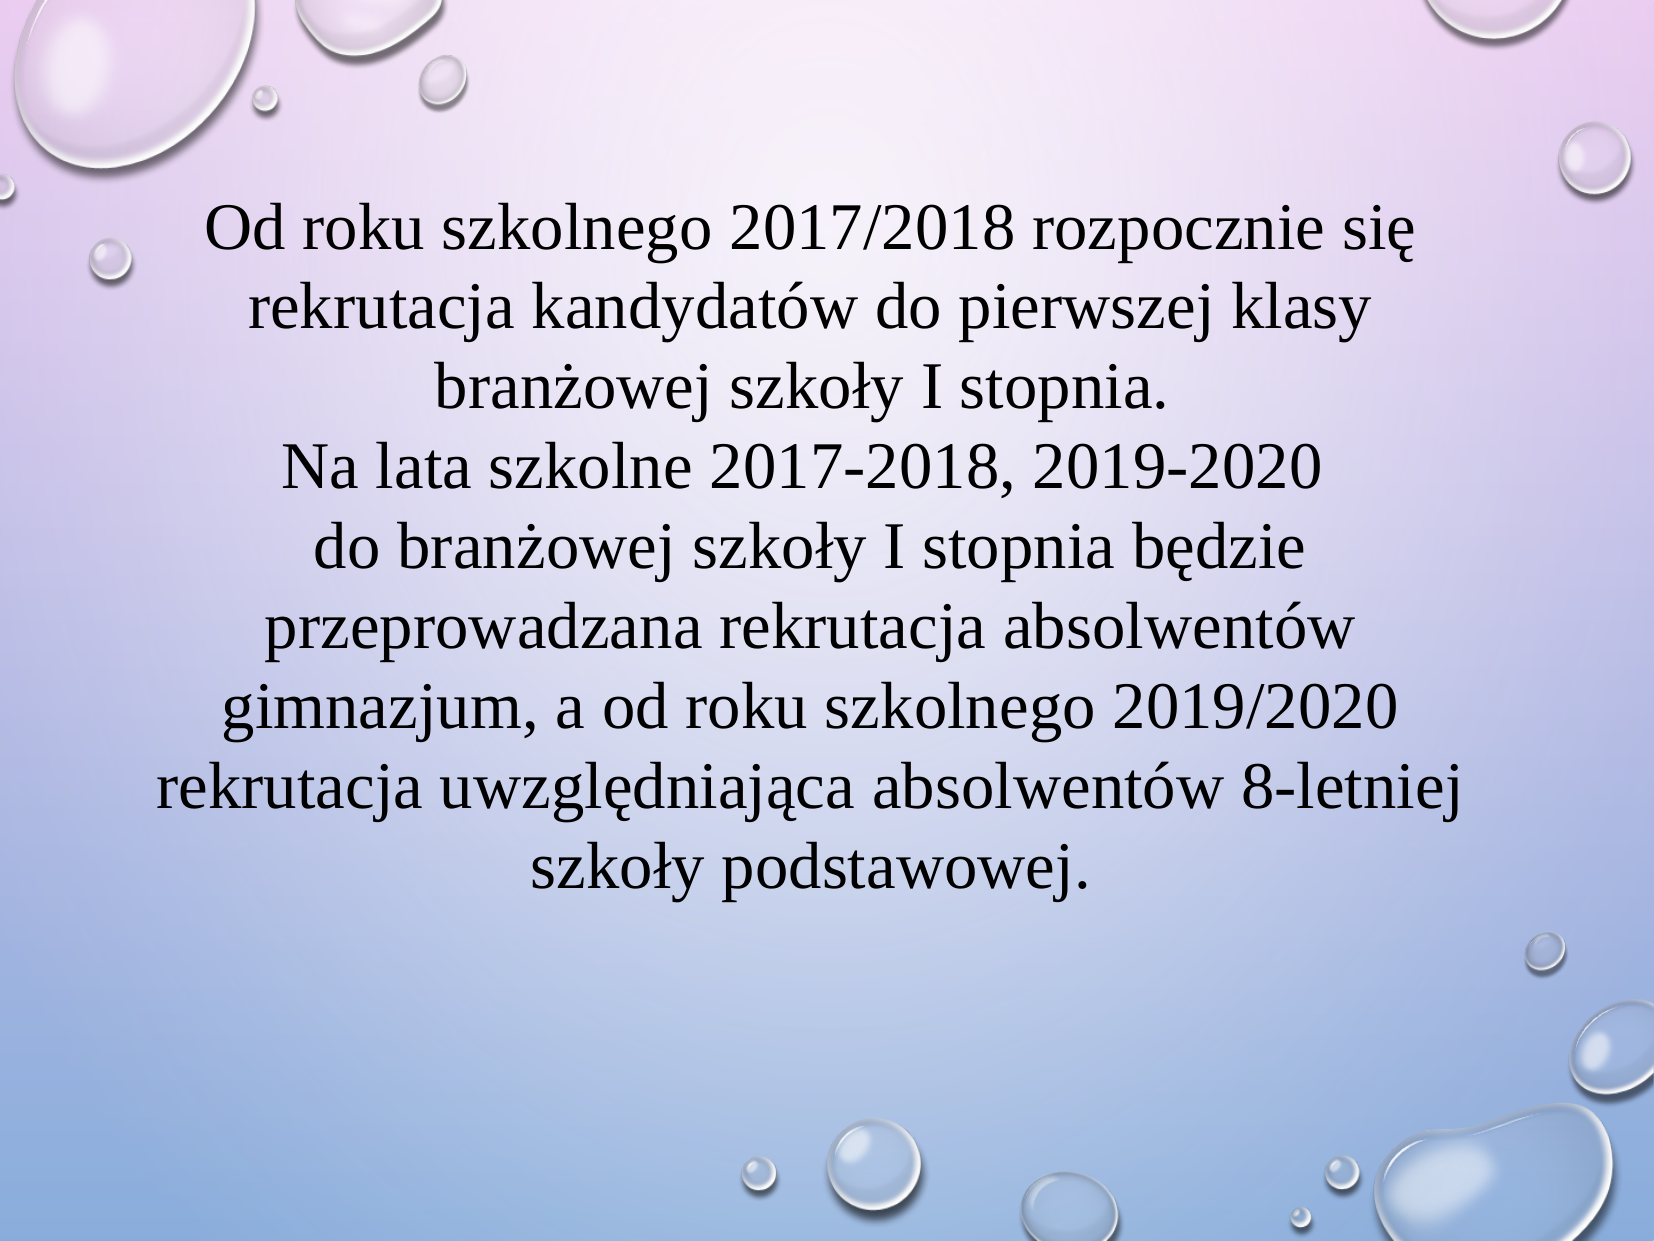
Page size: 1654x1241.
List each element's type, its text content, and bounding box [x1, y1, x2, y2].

text_box Od roku szkolnego 2017/2018 rozpocznie się rekrutacja kandydatów do pierwszej klasy branżowej szkoły I stopnia. Na lata szkolne 2017-2018, 2019-2020 do branżowej szkoły I stopnia będzie przeprowadzana rekrutacja absolwentów gimnazjum, a od roku szkolnego 2019/2020 rekrutacja uwzględniająca absolwentów 8-letniej szkoły podstawowej. [95, 95, 1528, 910]
